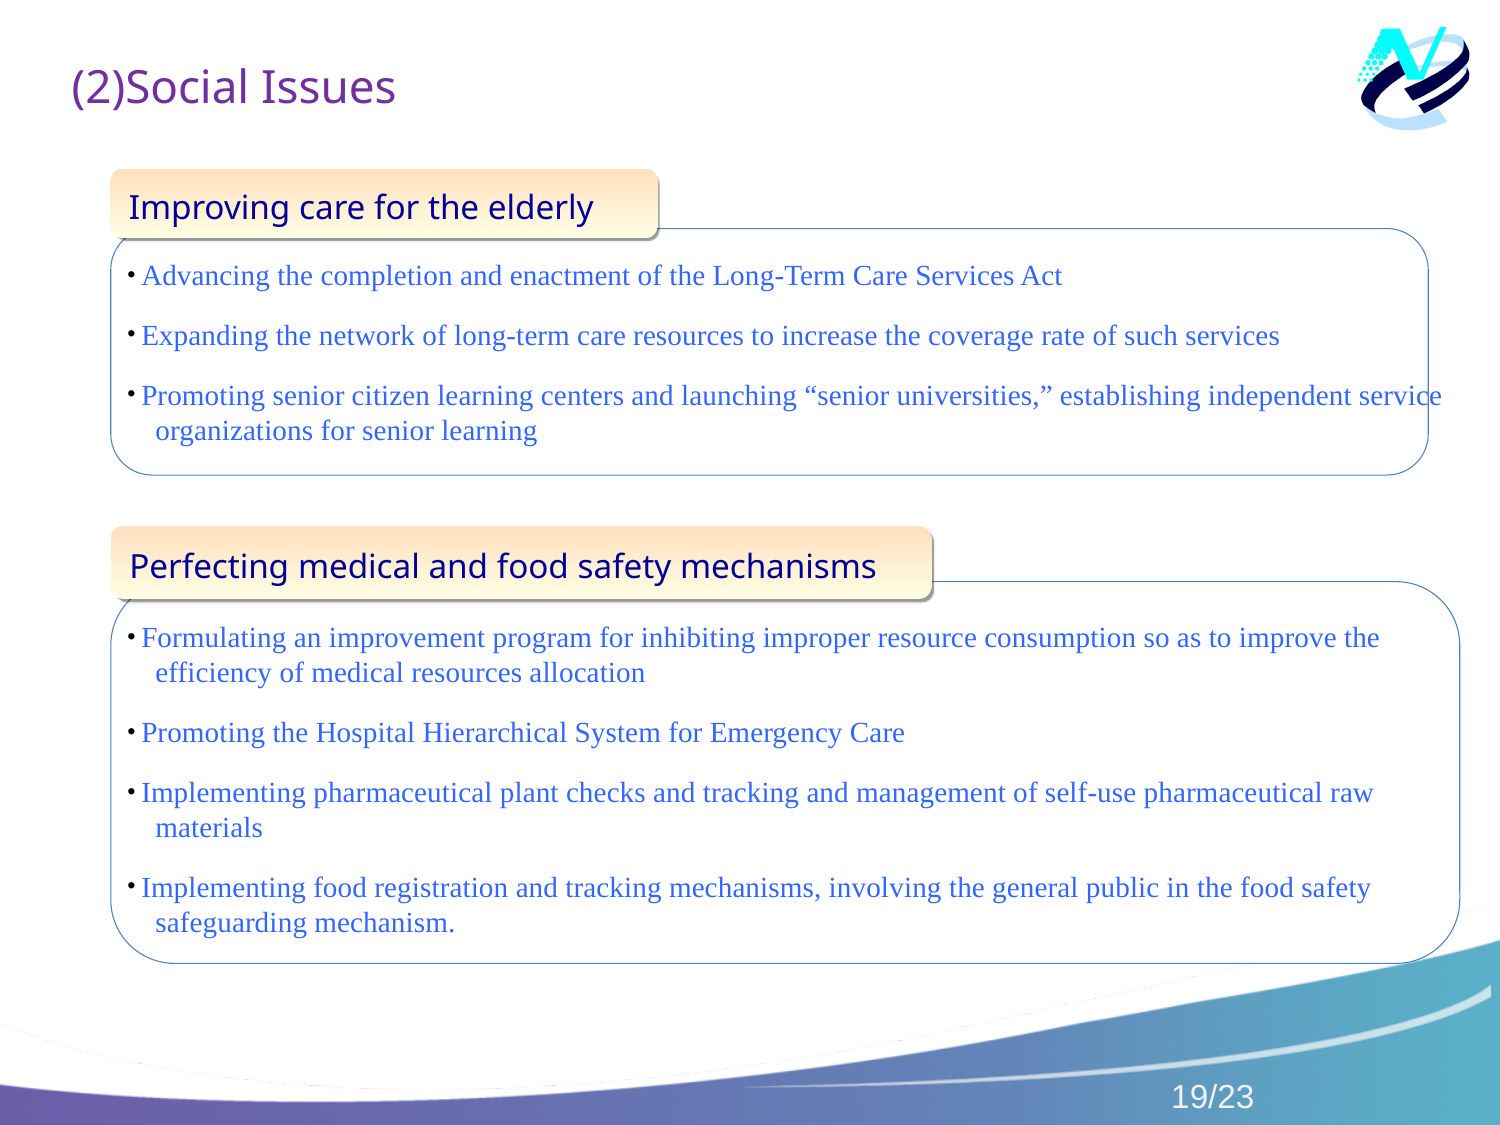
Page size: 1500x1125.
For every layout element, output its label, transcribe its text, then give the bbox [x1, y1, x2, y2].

text_box Formulating an improvement program for inhibiting improper resource consumption so as to improve the efficiency of medical resources allocation Promoting the Hospital Hierarchical System for Emergency Care Implementing pharmaceutical plant checks and tracking and management of self-use pharmaceutical raw materials Implementing food registration and tracking mechanisms, involving the general public in the food safety safeguarding mechanism. [112, 611, 1462, 873]
text_box (2)Social Issues [0, 57, 1500, 122]
text_box [110, 632, 1460, 964]
text_box Perfecting medical and food safety mechanisms [110, 526, 932, 599]
text_box Advancing the completion and enactment of the Long-Term Care Services Act Expanding the network of long-term care resources to increase the coverage rate of such services Promoting senior citizen learning centers and launching “senior universities,” establishing independent service organizations for senior learning [112, 249, 1462, 380]
text_box [116, 228, 1423, 249]
text_box [120, 581, 1450, 611]
text_box [110, 259, 1429, 476]
text_box Improving care for the elderly [110, 169, 658, 238]
